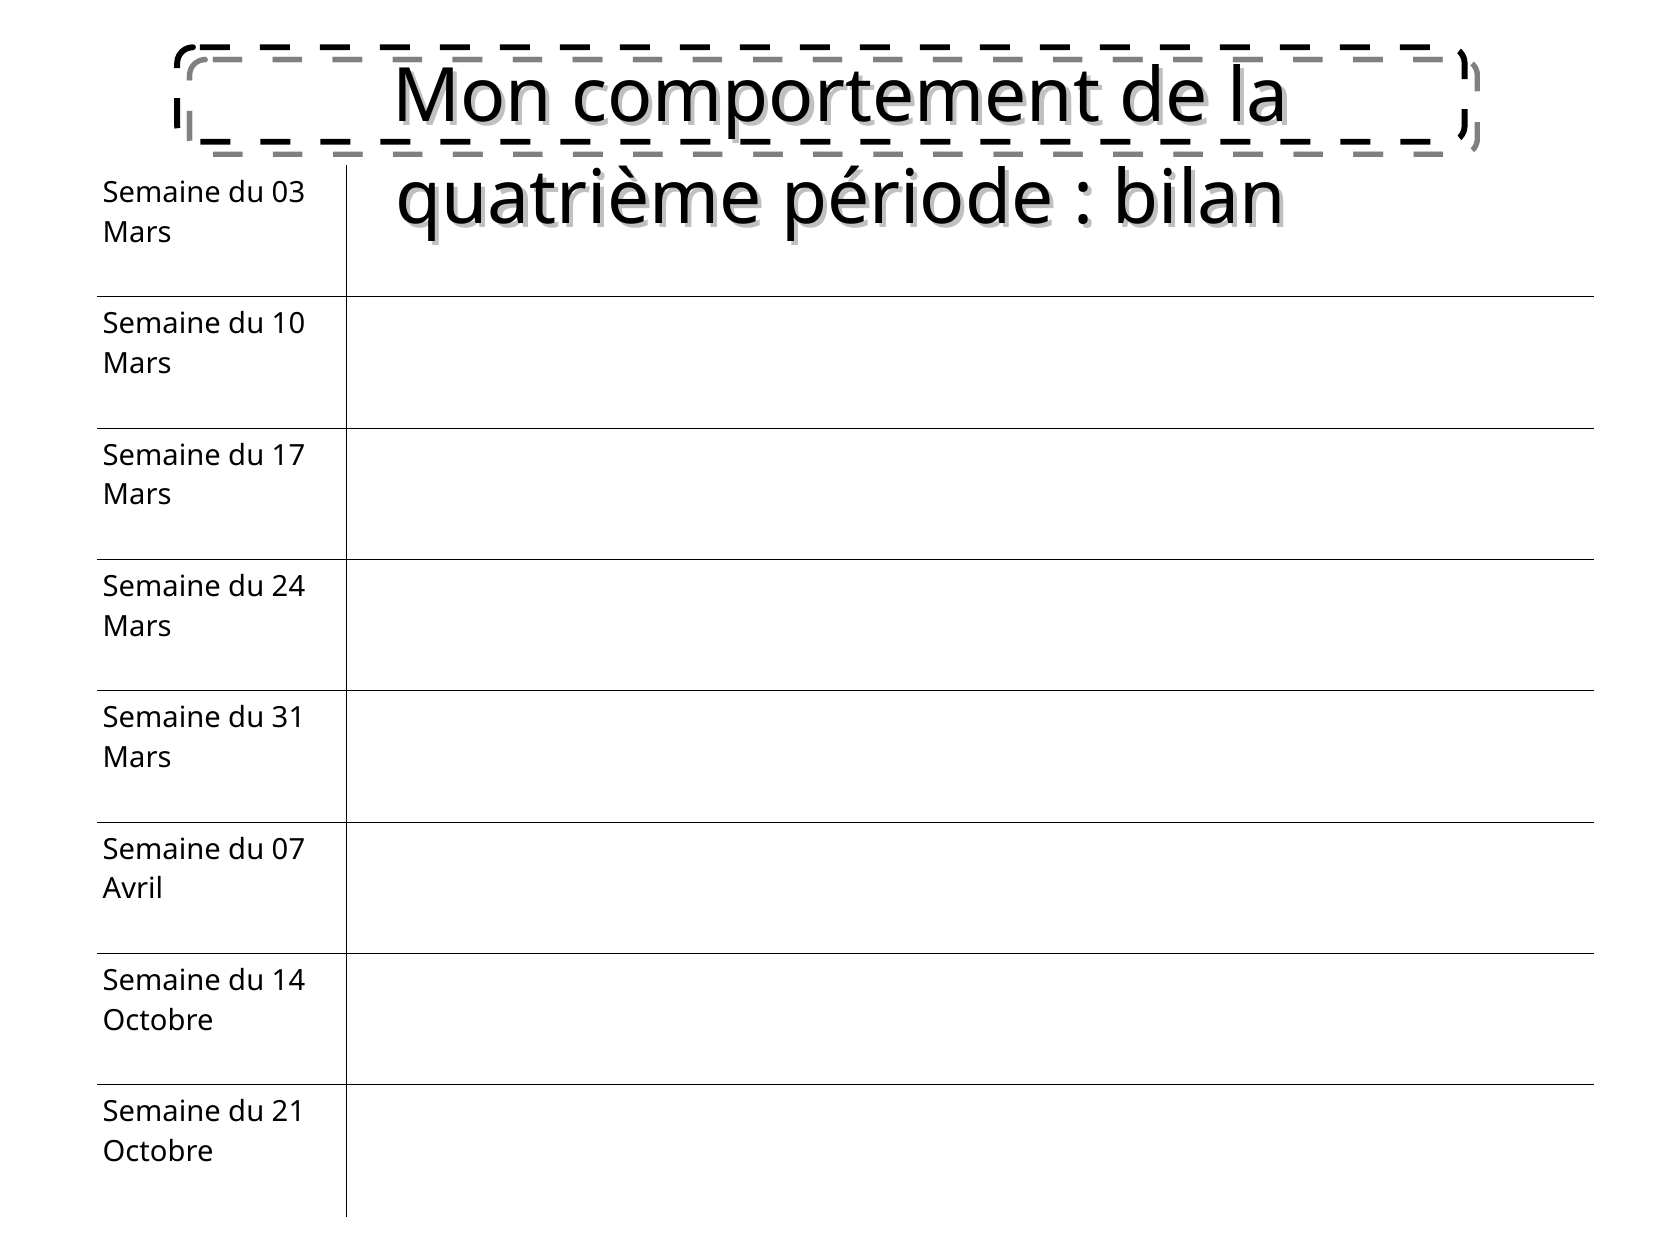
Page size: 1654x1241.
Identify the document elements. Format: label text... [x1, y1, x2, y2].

table_cell [347, 691, 1594, 822]
table_cell [347, 429, 1594, 559]
table_cell [347, 1085, 1594, 1217]
table_cell Semaine du 14 Octobre [97, 954, 346, 1084]
table_cell [347, 823, 1594, 953]
table_cell Semaine du 21 Octobre [97, 1085, 346, 1217]
table_header [347, 165, 1594, 296]
table_cell [347, 560, 1594, 690]
table_cell Semaine du 07 Avril [97, 823, 346, 953]
table_cell Semaine du 24 Mars [97, 560, 346, 690]
table_cell Semaine du 10 Mars [97, 297, 346, 428]
table_cell Semaine du 31 Mars [97, 691, 346, 822]
table_cell Semaine du 17 Mars [97, 429, 346, 559]
text_box Mon comportement de la quatrième période : bilan [220, 33, 1461, 151]
table_cell [347, 954, 1594, 1084]
table_header Semaine du 03 Mars [97, 165, 346, 296]
table_cell [347, 297, 1594, 428]
